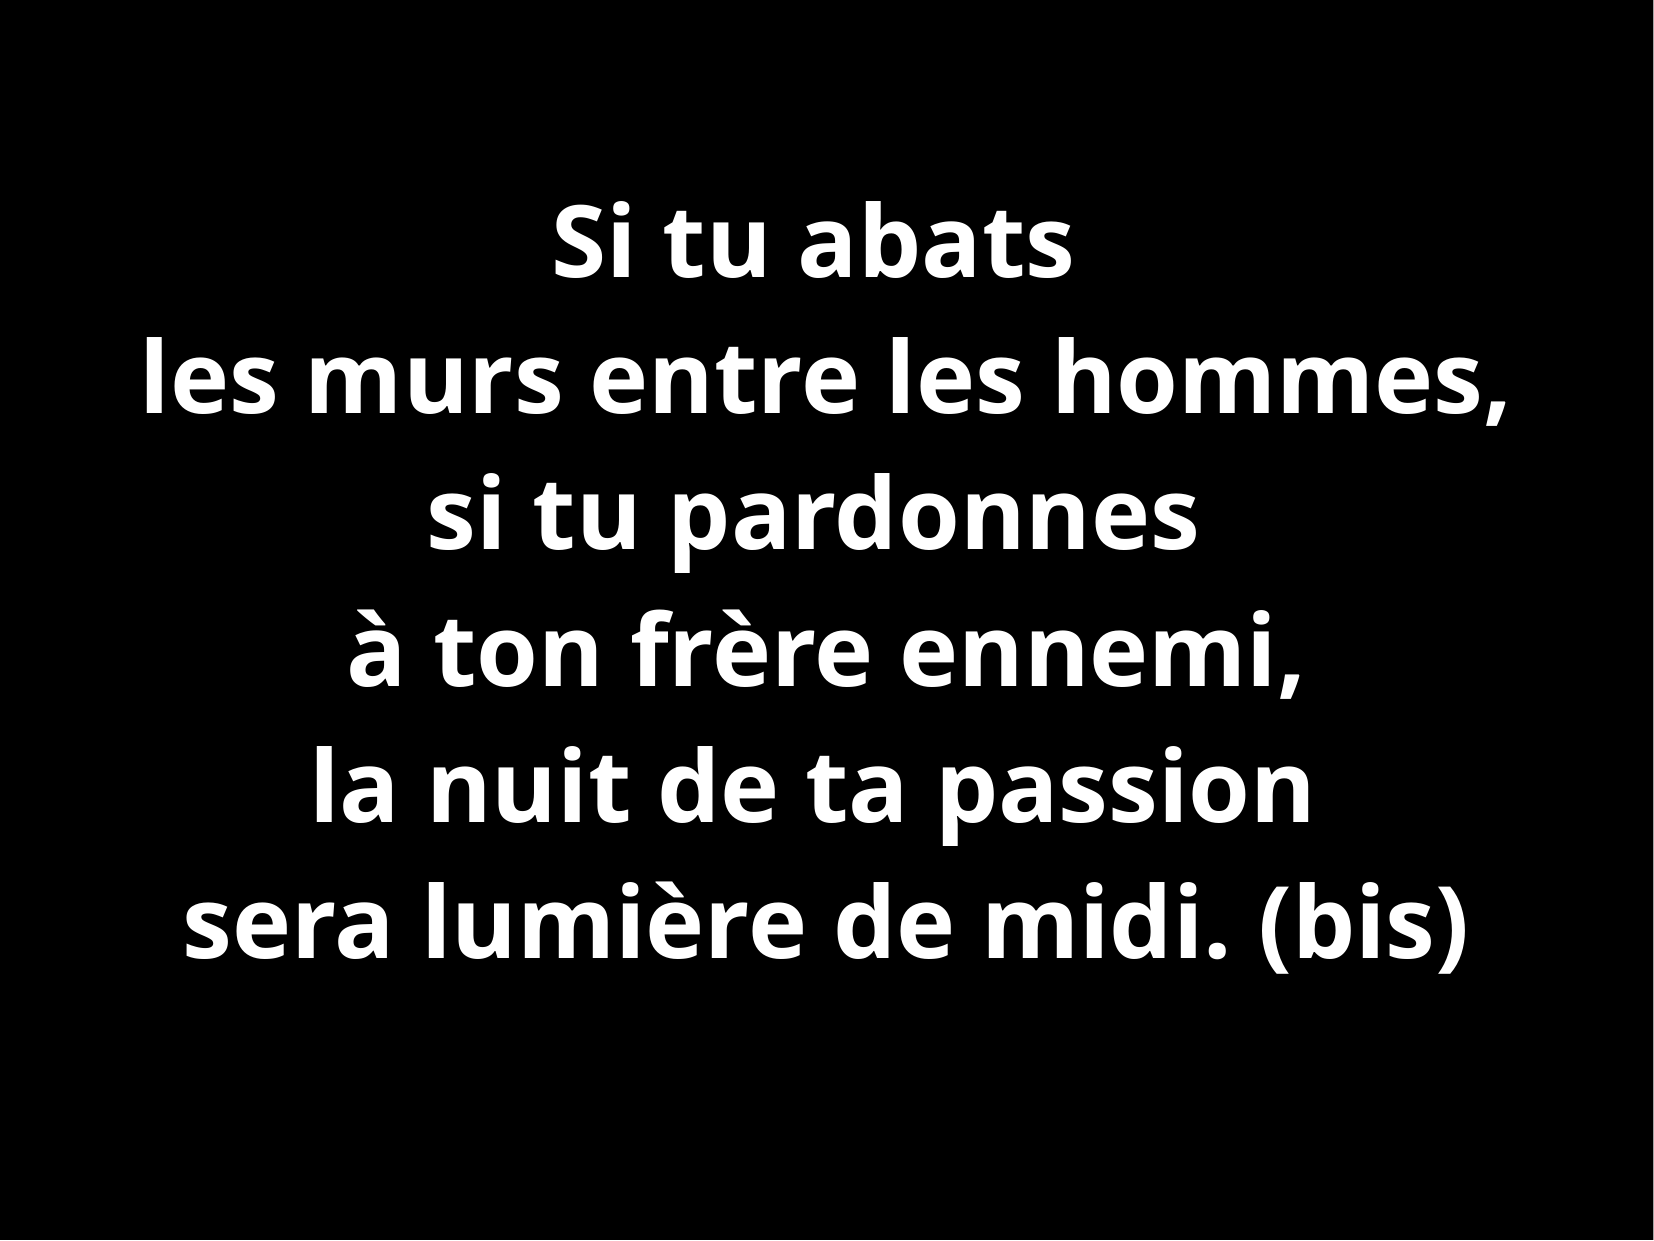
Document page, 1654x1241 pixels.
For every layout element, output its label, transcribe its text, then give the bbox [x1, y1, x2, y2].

subtitle Si tu abats les murs entre les hommes, si tu pardonnes à ton frère ennemi, la nuit de ta passion sera lumière de midi. (bis) [82, 49, 1571, 1109]
